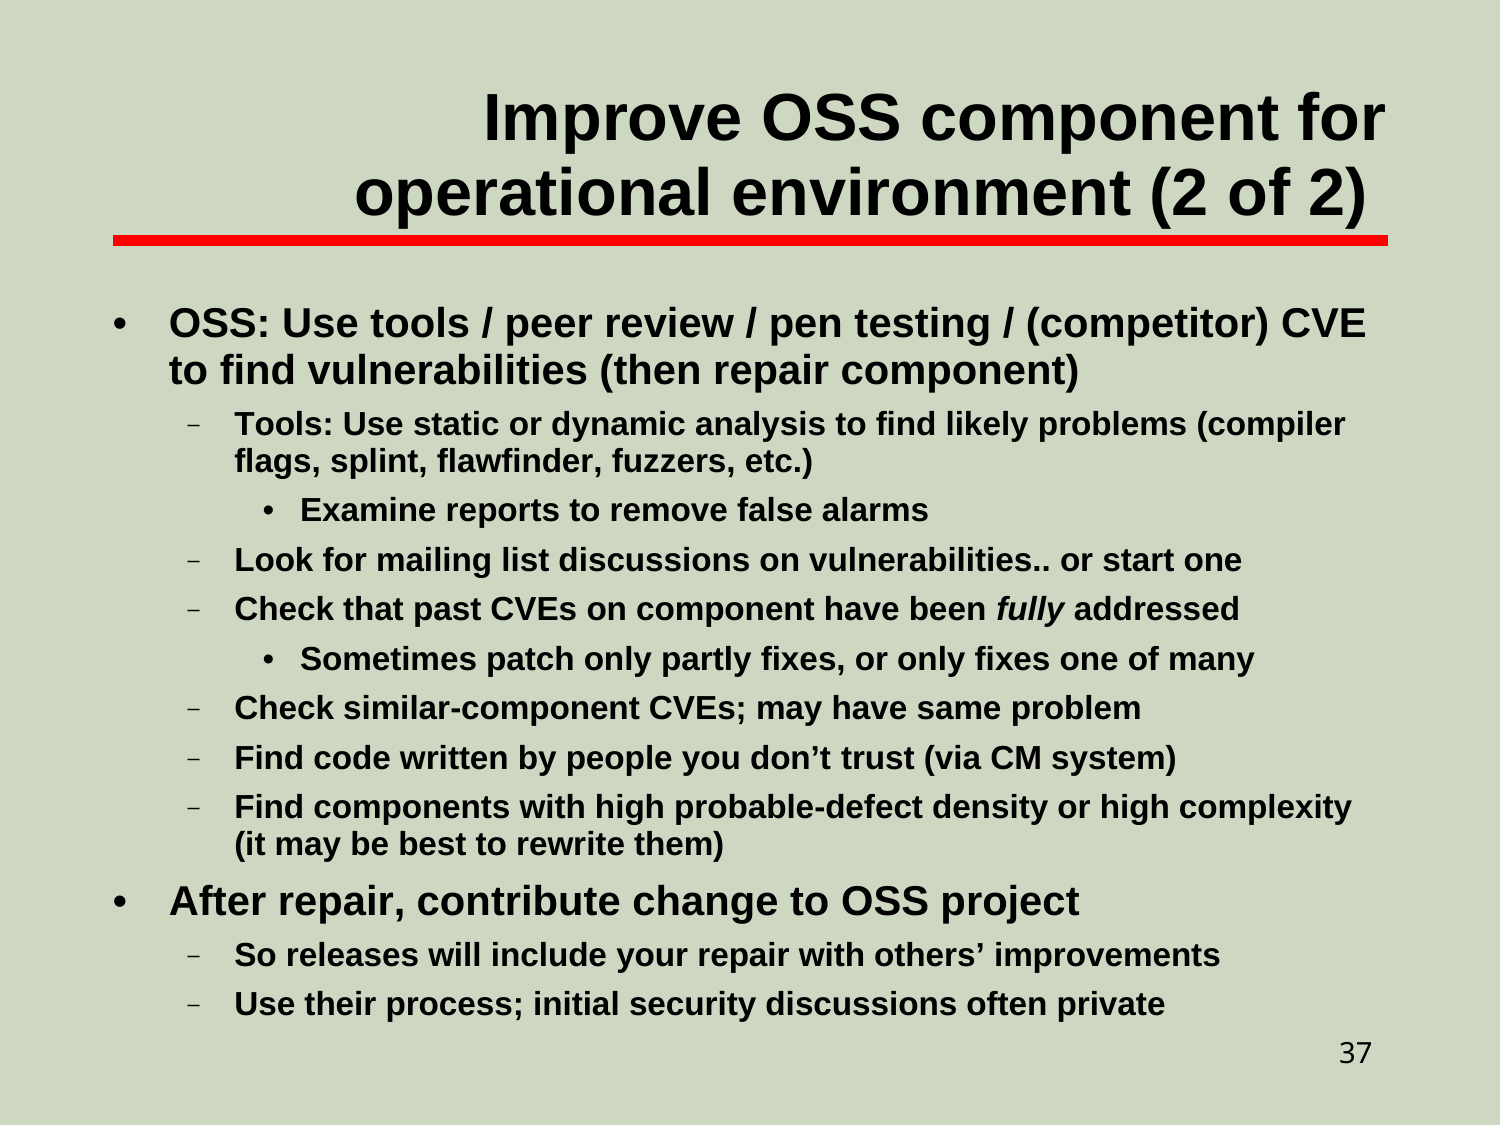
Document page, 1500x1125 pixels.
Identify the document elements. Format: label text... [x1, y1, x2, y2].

list OSS: Use tools / peer review / pen testing / (competitor) CVE to find vulnerabilities (then repair component) Tools: Use static or dynamic analysis to find likely problems (compiler flags, splint, flawfinder, fuzzers, etc.) Examine reports to remove false alarms Look for mailing list discussions on vulnerabilities.. or start one Check that past CVEs on component have been fully addressed Sometimes patch only partly fixes, or only fixes one of many Check similar-component CVEs; may have same problem Find code written by people you don’t trust (via CM system) Find components with high probable-defect density or high complexity (it may be best to rewrite them) After repair, contribute change to OSS project So releases will include your repair with others’ improvements Use their process; initial security discussions often private [112, 299, 1388, 1084]
title Improve OSS component for operational environment (2 of 2) [337, 79, 1388, 230]
